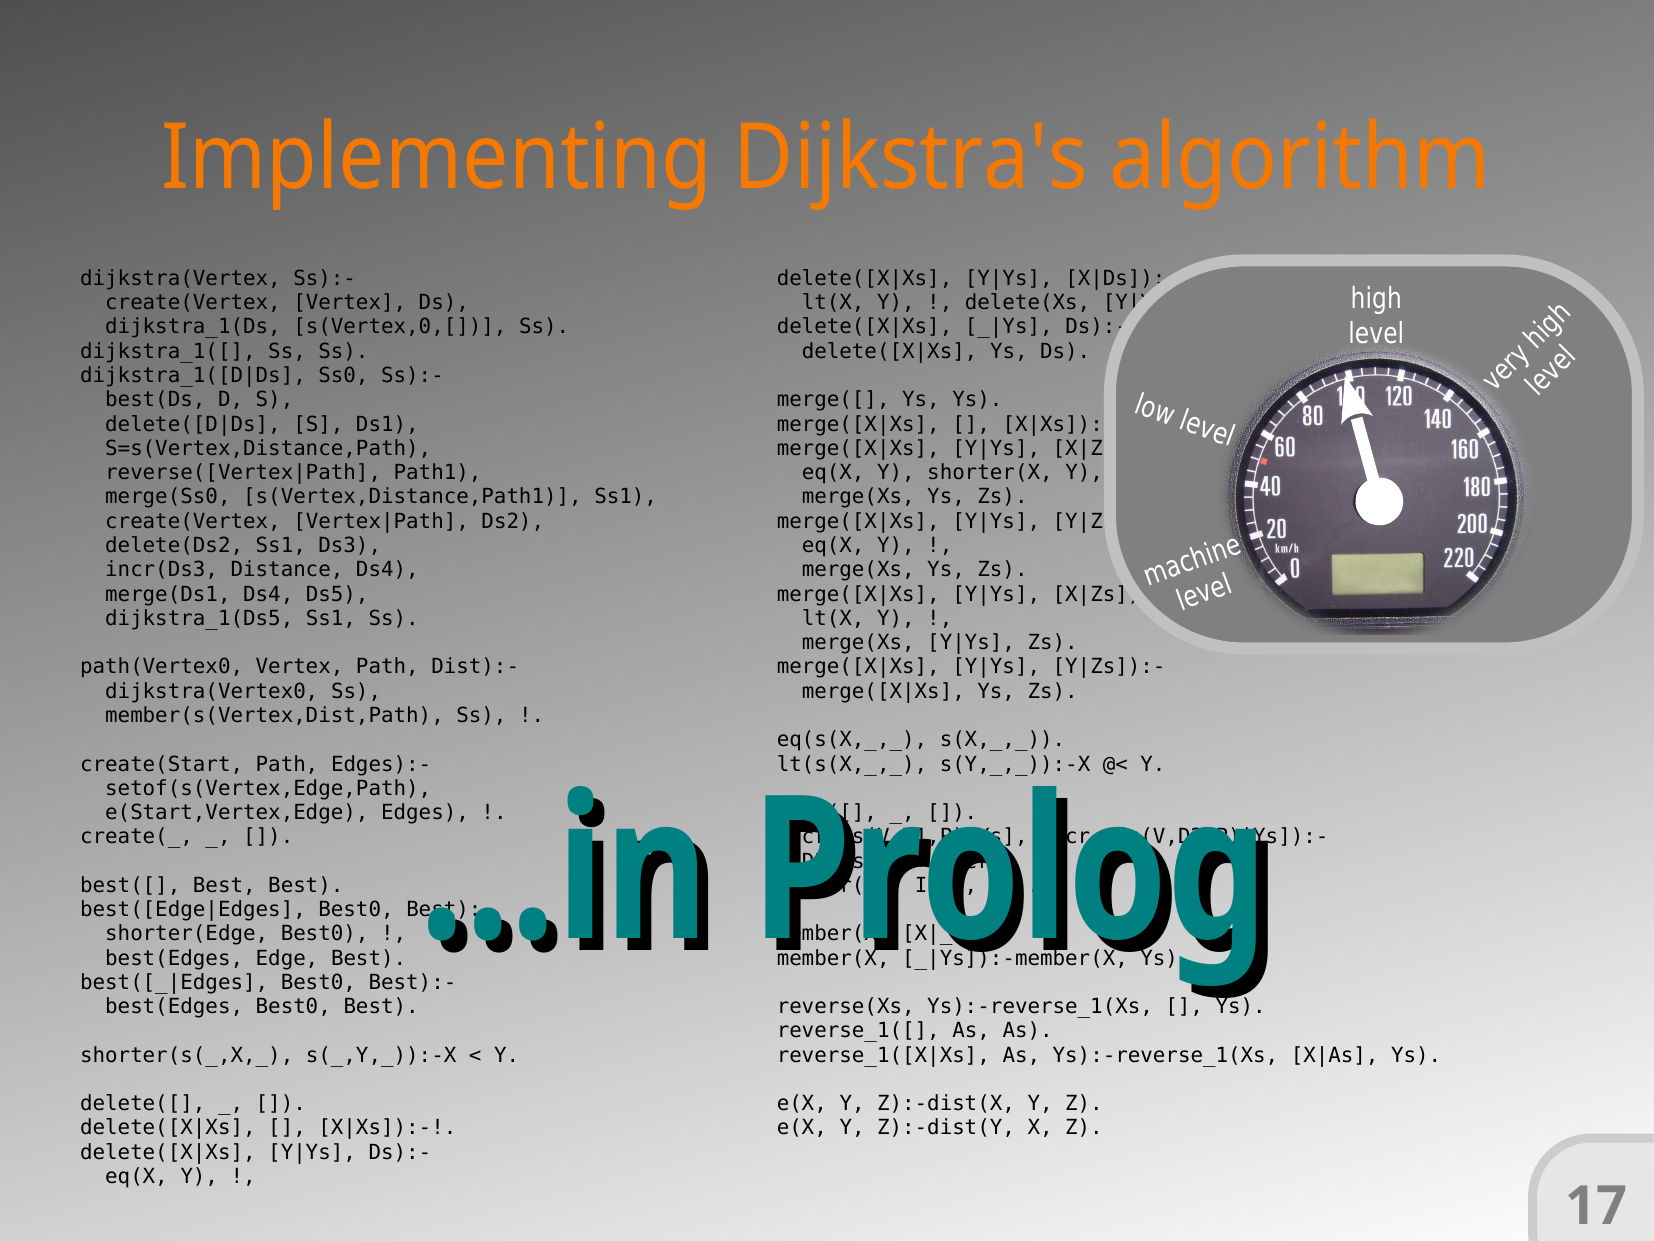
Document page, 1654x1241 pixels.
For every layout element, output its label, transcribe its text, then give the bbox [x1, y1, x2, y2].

text_box low level [1114, 374, 1295, 480]
title Implementing Dijkstra's algorithm [82, 49, 1571, 257]
chart [78, 266, 1564, 1190]
text_box high level [1333, 274, 1508, 358]
text_box ...in Prolog [405, 717, 1235, 988]
picture [1213, 334, 1540, 635]
chart [1546, 266, 1564, 273]
text_box [1109, 260, 1563, 590]
text_box [1175, 333, 1638, 649]
text_box very high level [1459, 266, 1630, 438]
text_box machine level [1122, 499, 1314, 638]
